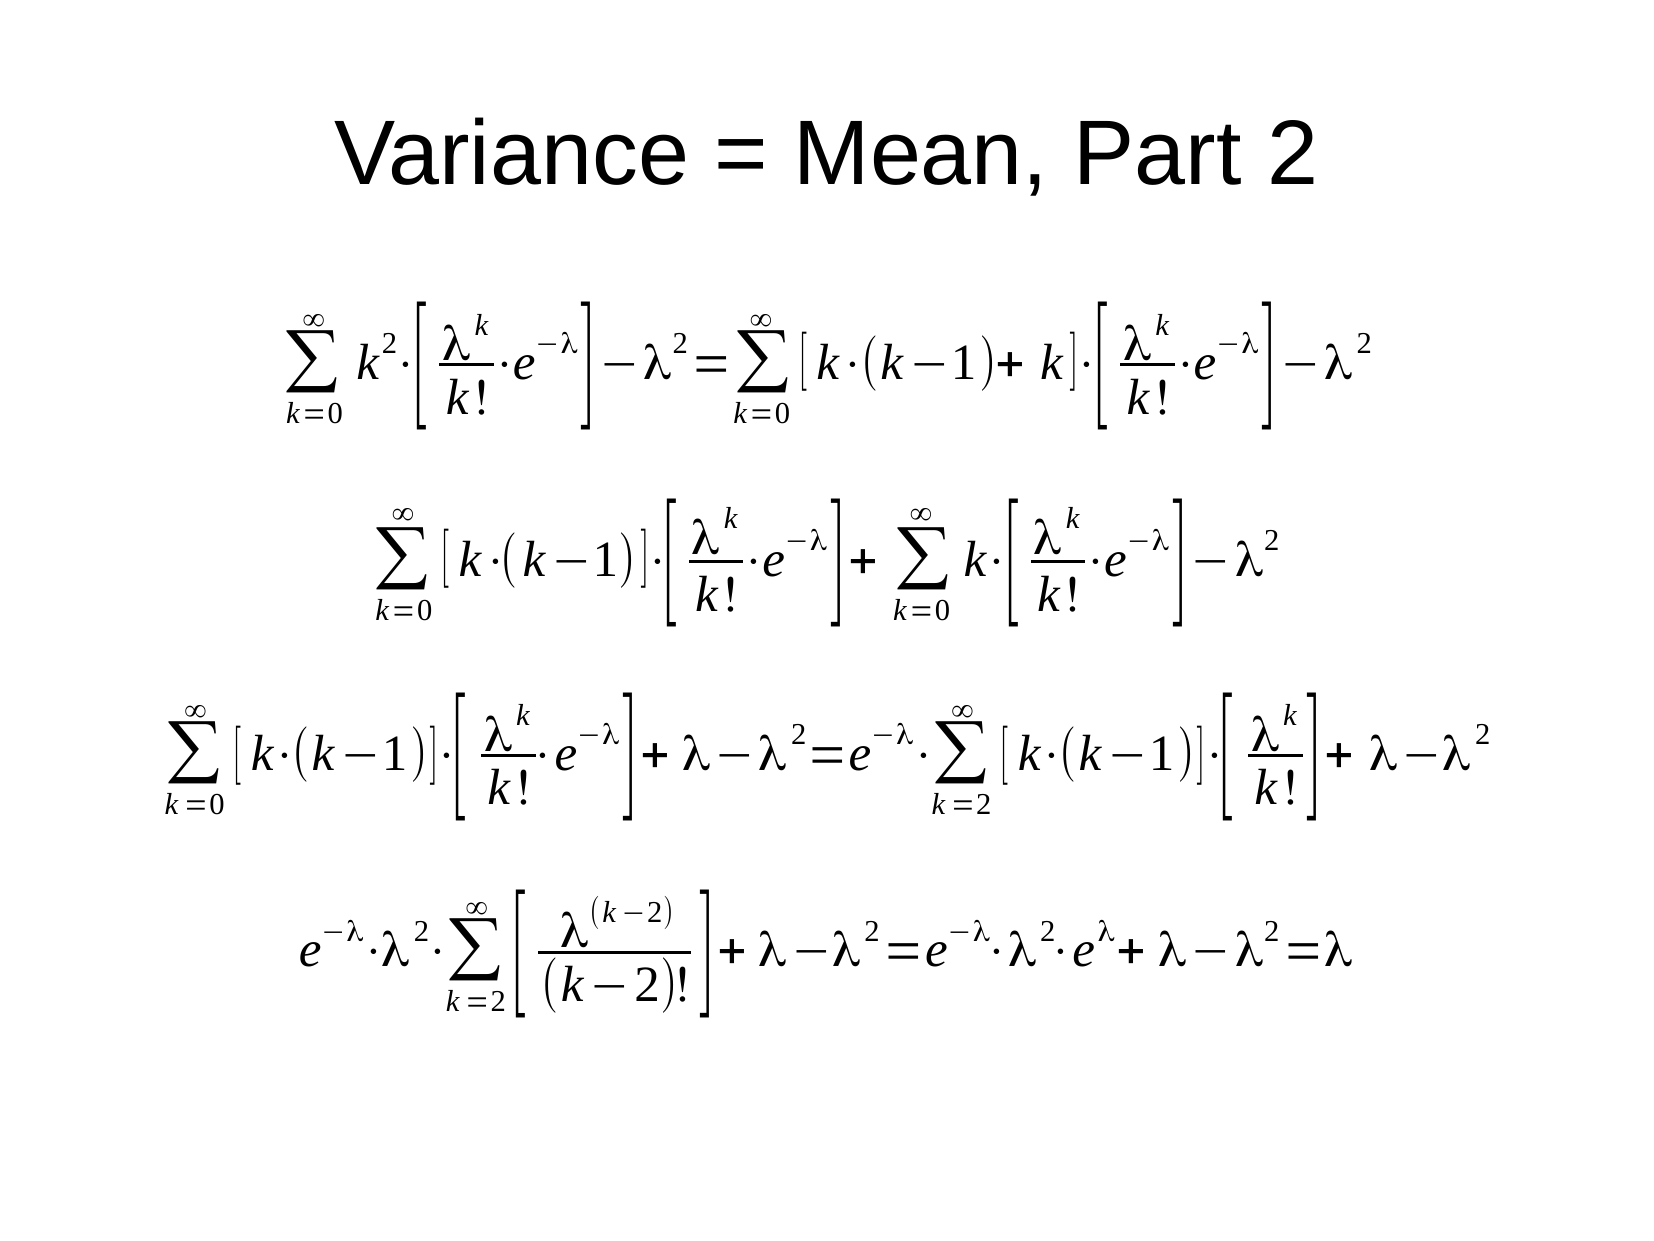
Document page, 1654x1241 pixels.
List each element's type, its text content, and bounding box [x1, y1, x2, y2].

title Variance = Mean, Part 2 [82, 49, 1571, 257]
chart [151, 300, 1502, 1021]
